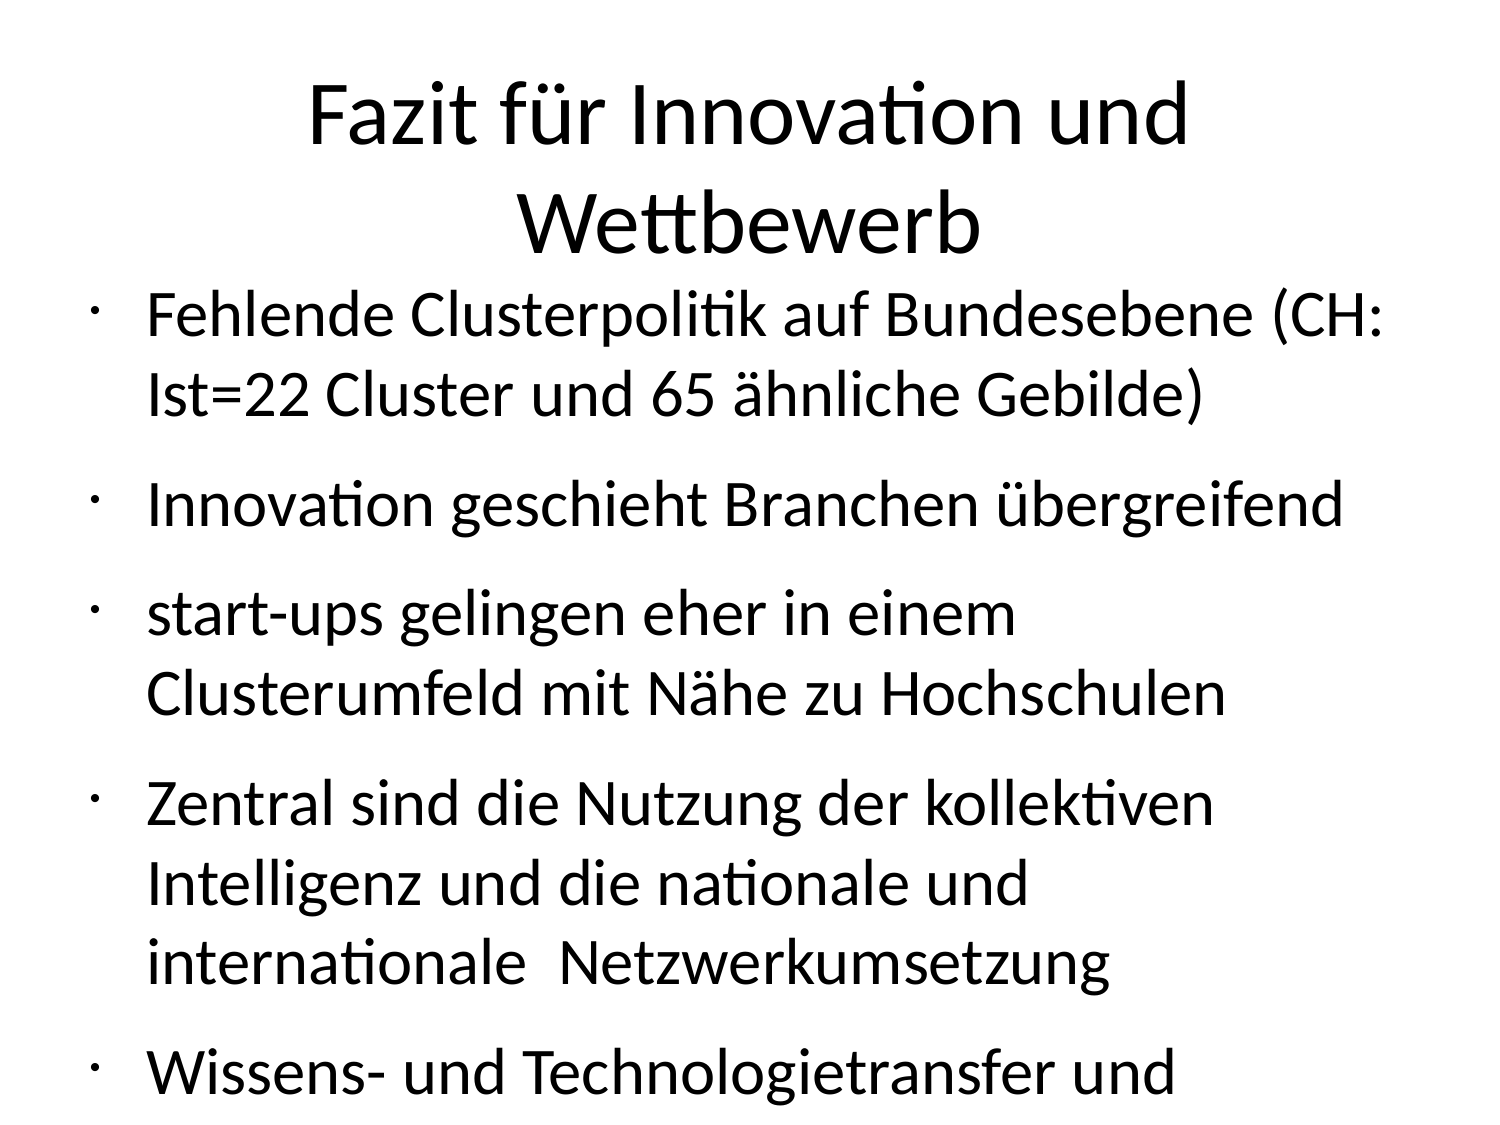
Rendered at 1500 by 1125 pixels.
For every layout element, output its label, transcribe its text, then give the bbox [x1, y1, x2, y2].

list Fehlende Clusterpolitik auf Bundesebene (CH: Ist=22 Cluster und 65 ähnliche Gebilde) Innovation geschieht Branchen übergreifend start-ups gelingen eher in einem Clusterumfeld mit Nähe zu Hochschulen Zentral sind die Nutzung der kollektiven Intelligenz und die nationale und internationale Netzwerkumsetzung Wissens- und Technologietransfer und Netzwerke verbessern Fachkräftemangel [75, 262, 1425, 1005]
title Fazit für Innovation und Wettbewerb [75, 45, 1425, 233]
